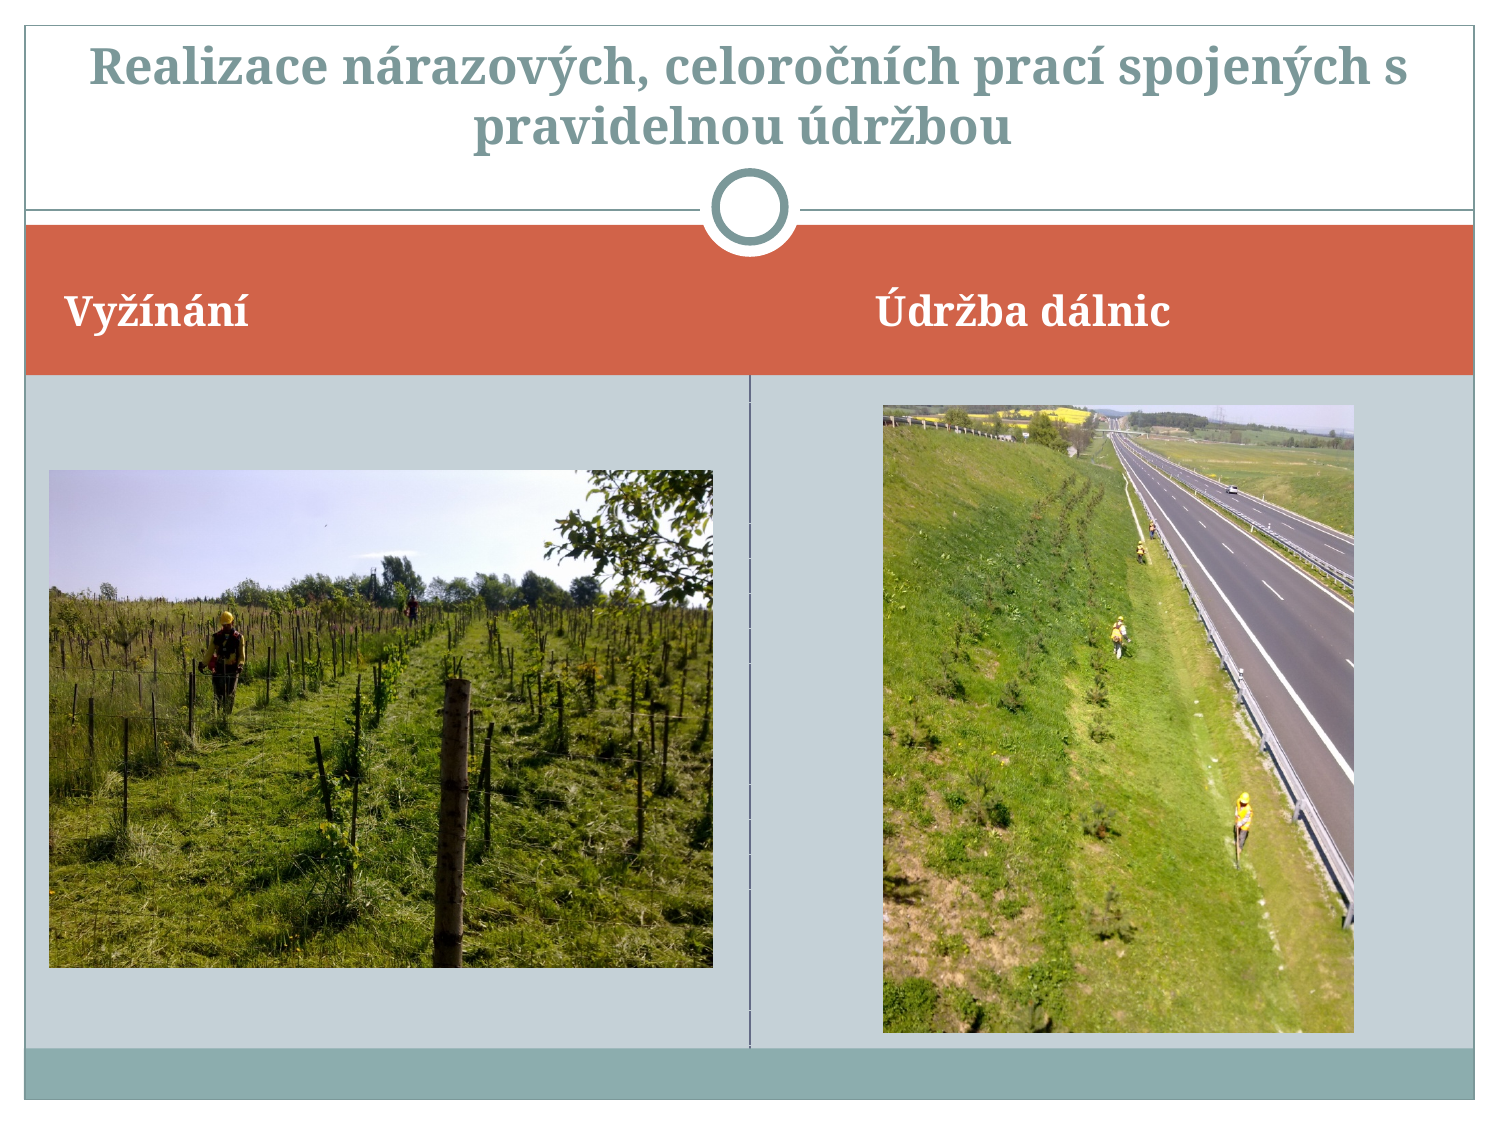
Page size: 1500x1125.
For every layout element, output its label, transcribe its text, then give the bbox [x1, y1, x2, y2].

title Realizace nárazových, celoročních prací spojených s pravidelnou údržbou [49, 37, 1450, 162]
picture [49, 470, 713, 968]
picture [883, 405, 1354, 1033]
list Údržba dálnic [785, 249, 1449, 370]
list Vyžínání [49, 249, 713, 371]
